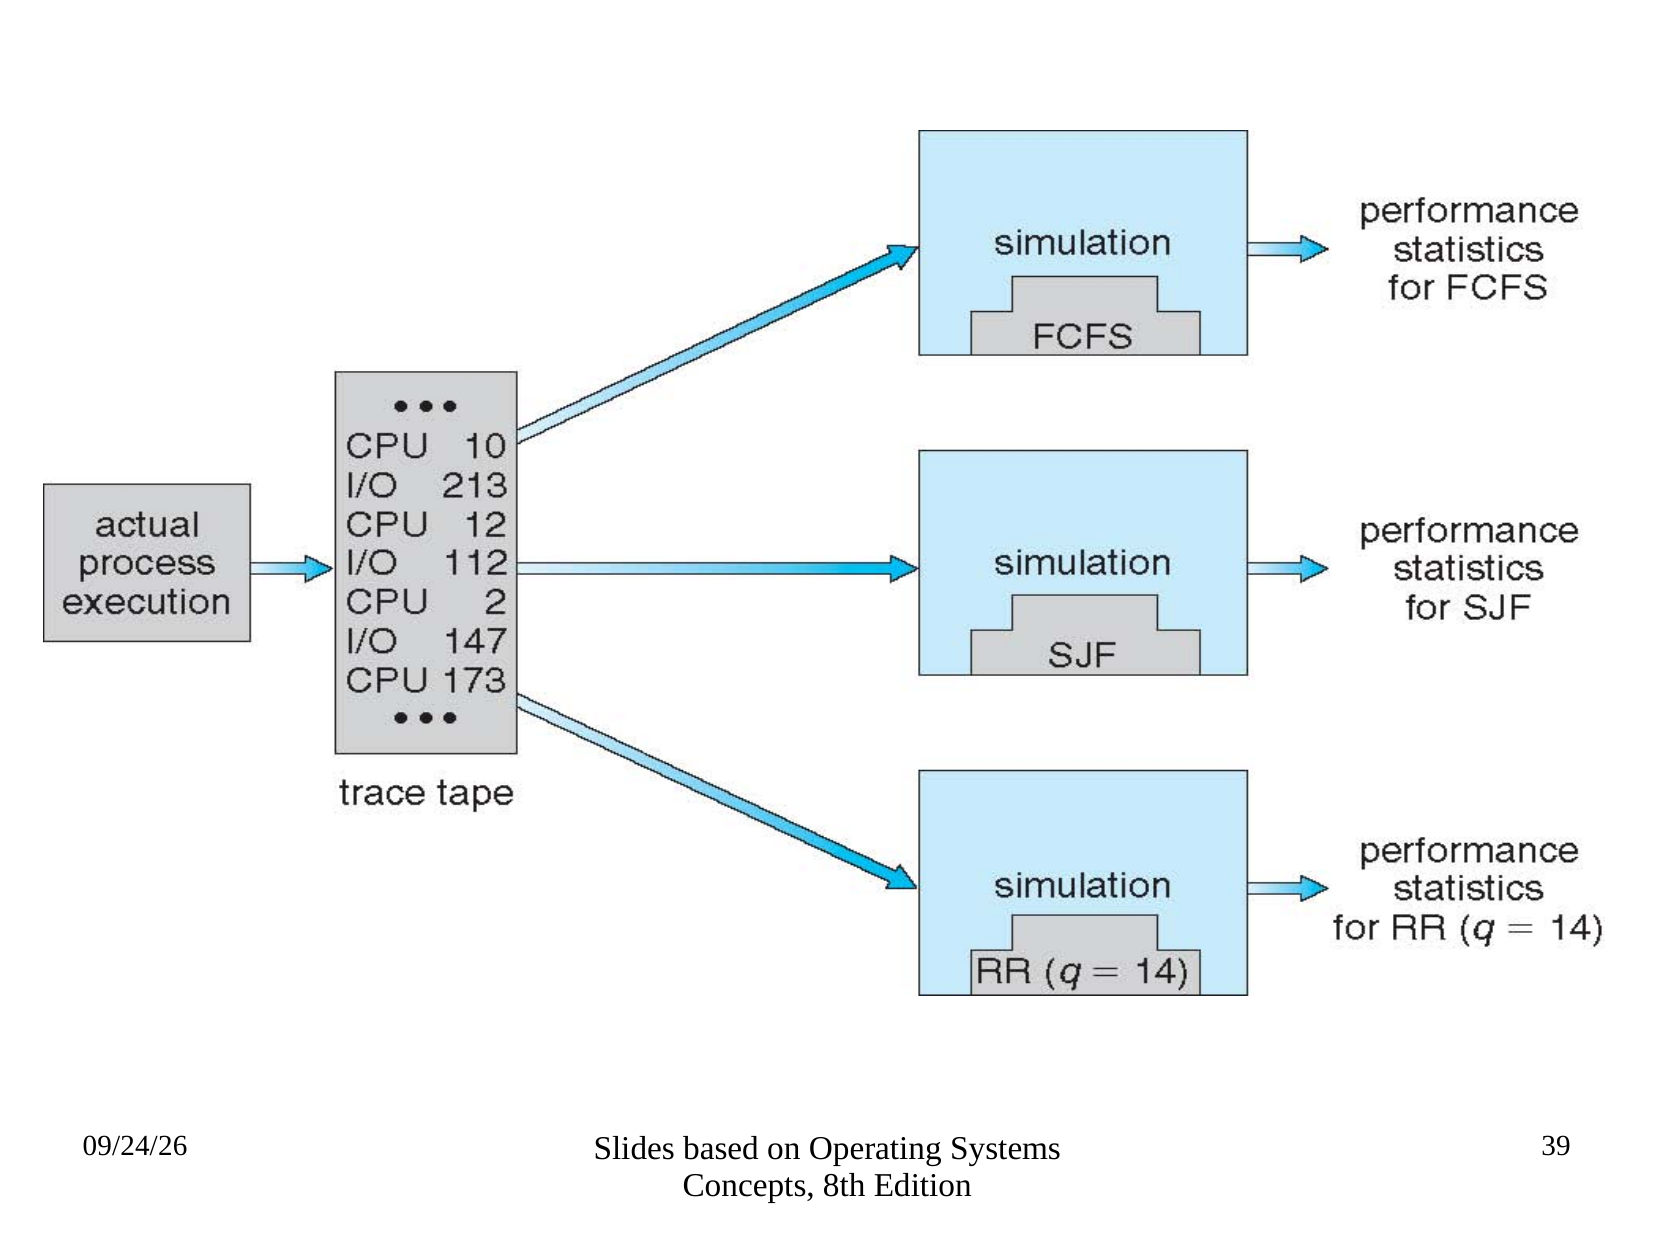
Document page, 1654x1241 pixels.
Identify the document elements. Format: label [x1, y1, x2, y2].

picture [43, 130, 1606, 996]
